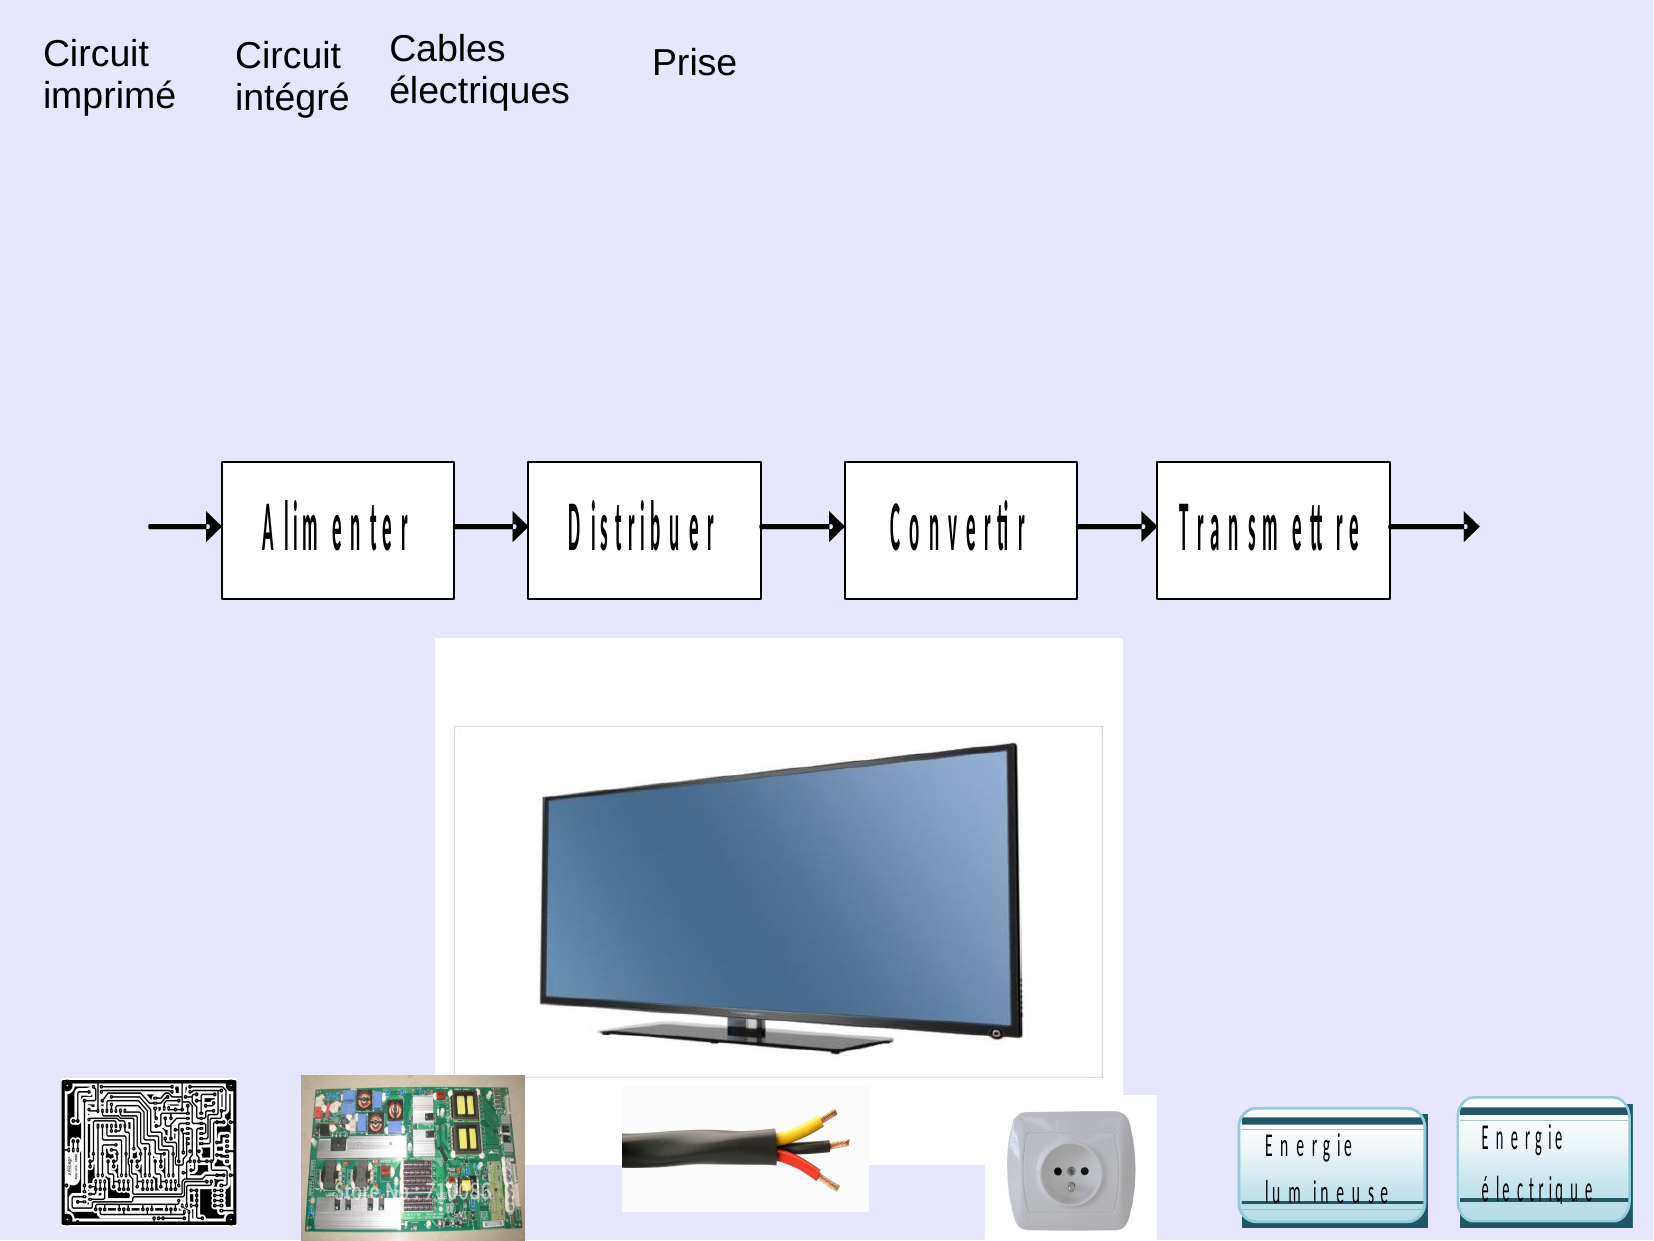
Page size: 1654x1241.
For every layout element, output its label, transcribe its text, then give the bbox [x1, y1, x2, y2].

text_box Prise [637, 34, 802, 92]
text_box Circuit imprimé [28, 25, 225, 124]
picture [301, 638, 1157, 1241]
picture [1237, 1106, 1428, 1229]
picture [1456, 1095, 1633, 1229]
picture [61, 1078, 237, 1228]
text_box Circuit intégré [220, 26, 436, 126]
text_box Cables électriques [374, 19, 609, 119]
picture [148, 460, 1481, 602]
